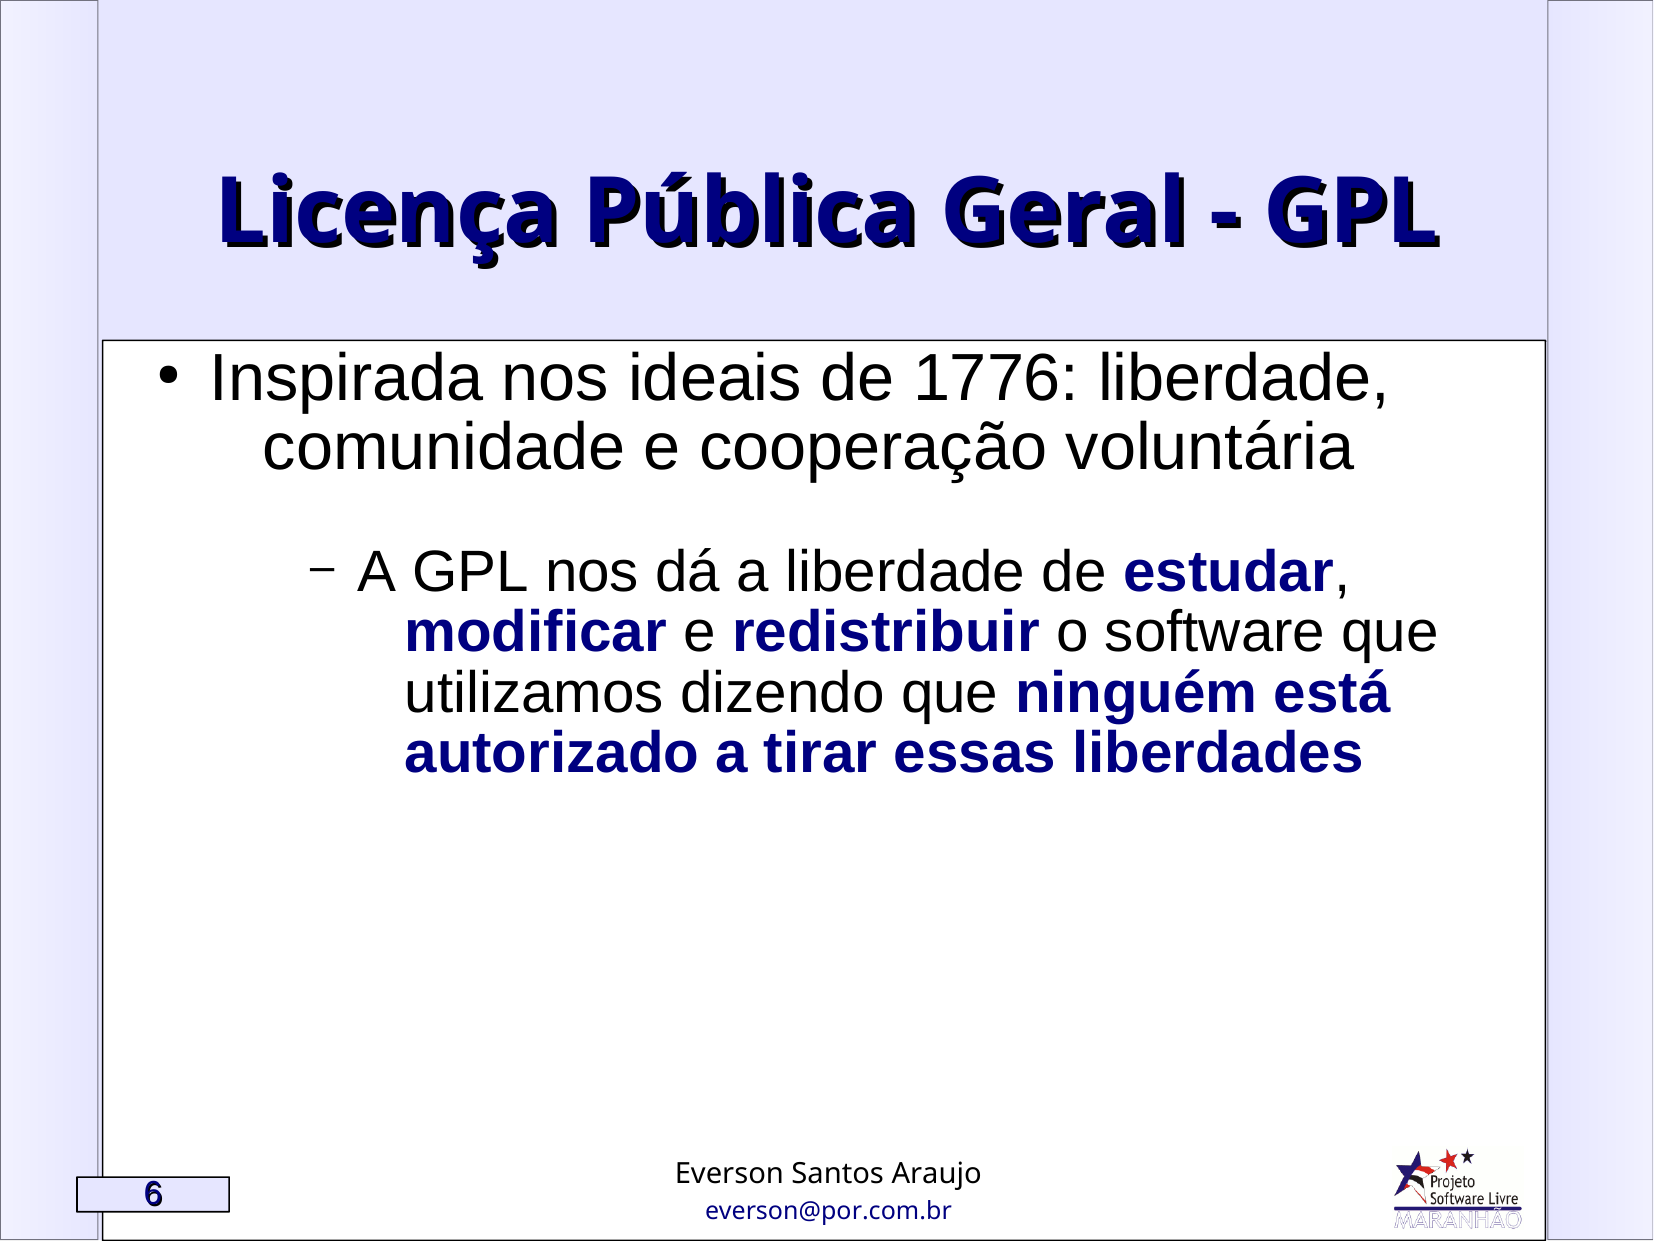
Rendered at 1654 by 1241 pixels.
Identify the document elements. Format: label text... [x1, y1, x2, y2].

title Licença Pública Geral - GPL [121, 102, 1534, 311]
list Inspirada nos ideais de 1776: liberdade, comunidade e cooperação voluntária A GPL nos dá a liberdade de estudar, modificar e redistribuir o software que utilizamos dizendo que ninguém está autorizado a tirar essas liberdades [121, 344, 1534, 1127]
picture [1392, 1146, 1524, 1230]
